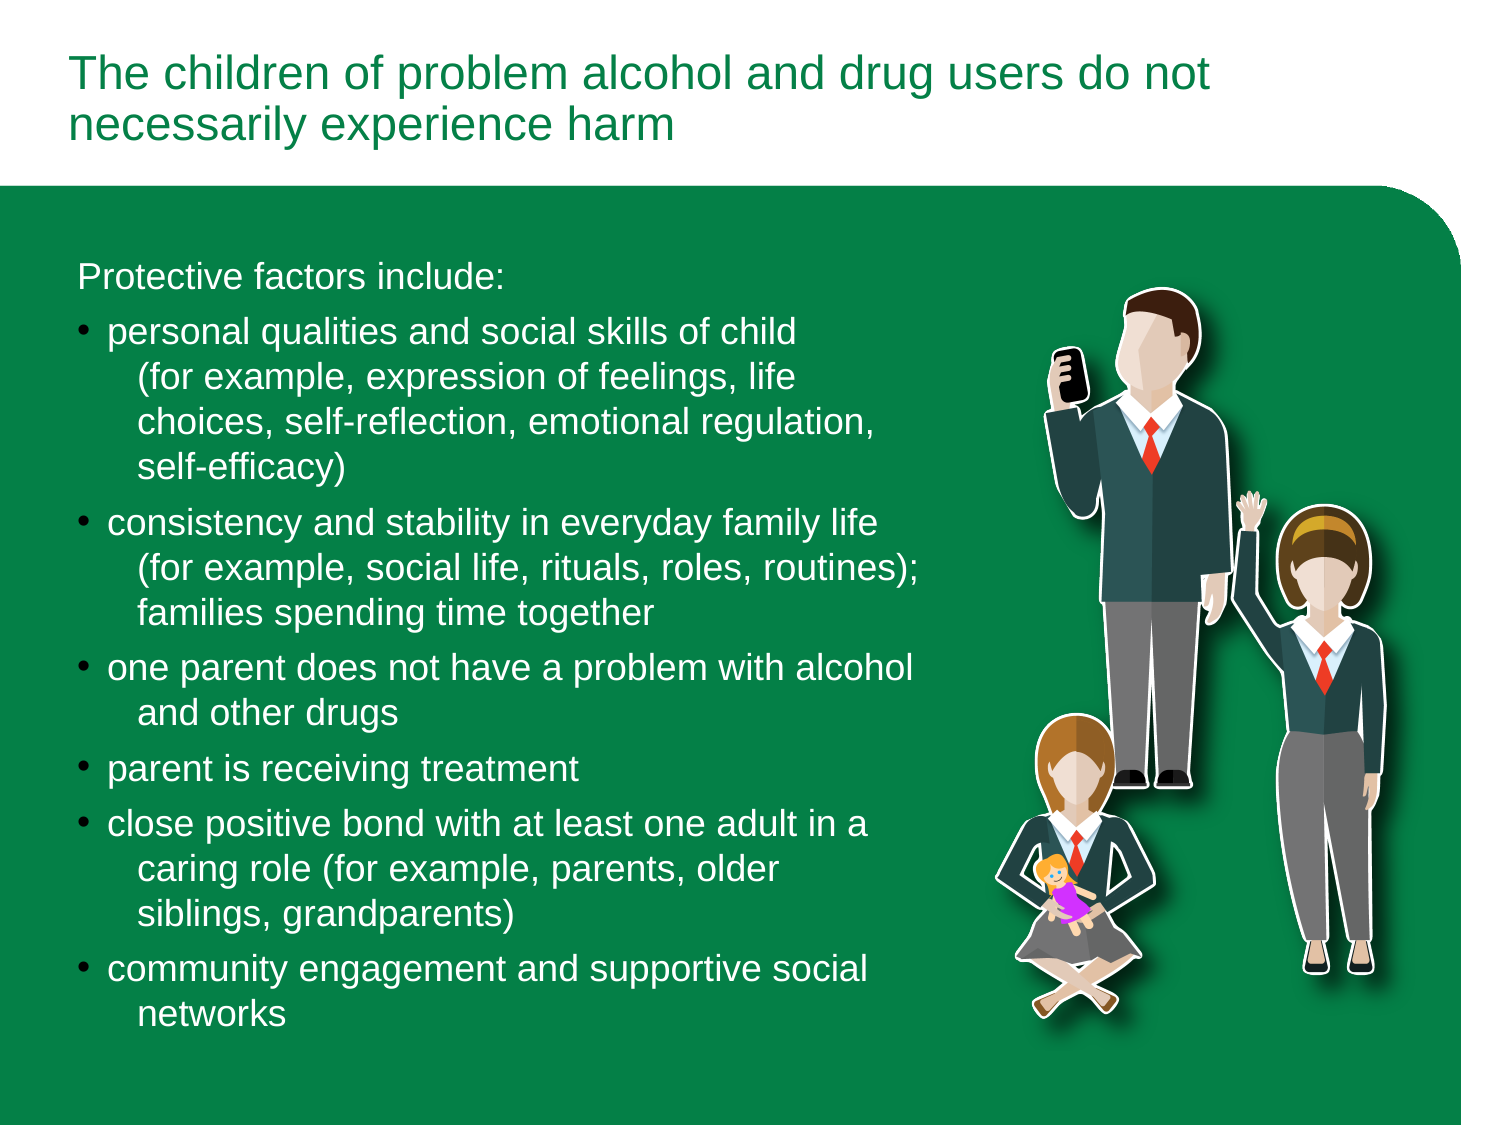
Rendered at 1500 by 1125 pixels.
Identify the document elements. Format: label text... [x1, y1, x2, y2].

picture [0, 0, 1500, 1125]
title The children of problem alcohol and drug users do not necessarily experience harm [53, 40, 1347, 159]
text_box Protective factors include: personal qualities and social skills of child (for example, expression of feelings, life choices, self-reflection, emotional regulation, self-efficacy) consistency and stability in everyday family life (for example, social life, rituals, roles, routines); families spending time together one parent does not have a problem with alcohol and other drugs parent is receiving treatment close positive bond with at least one adult in a caring role (for example, parents, older siblings, grandparents) community engagement and supportive social networks [62, 244, 938, 1042]
